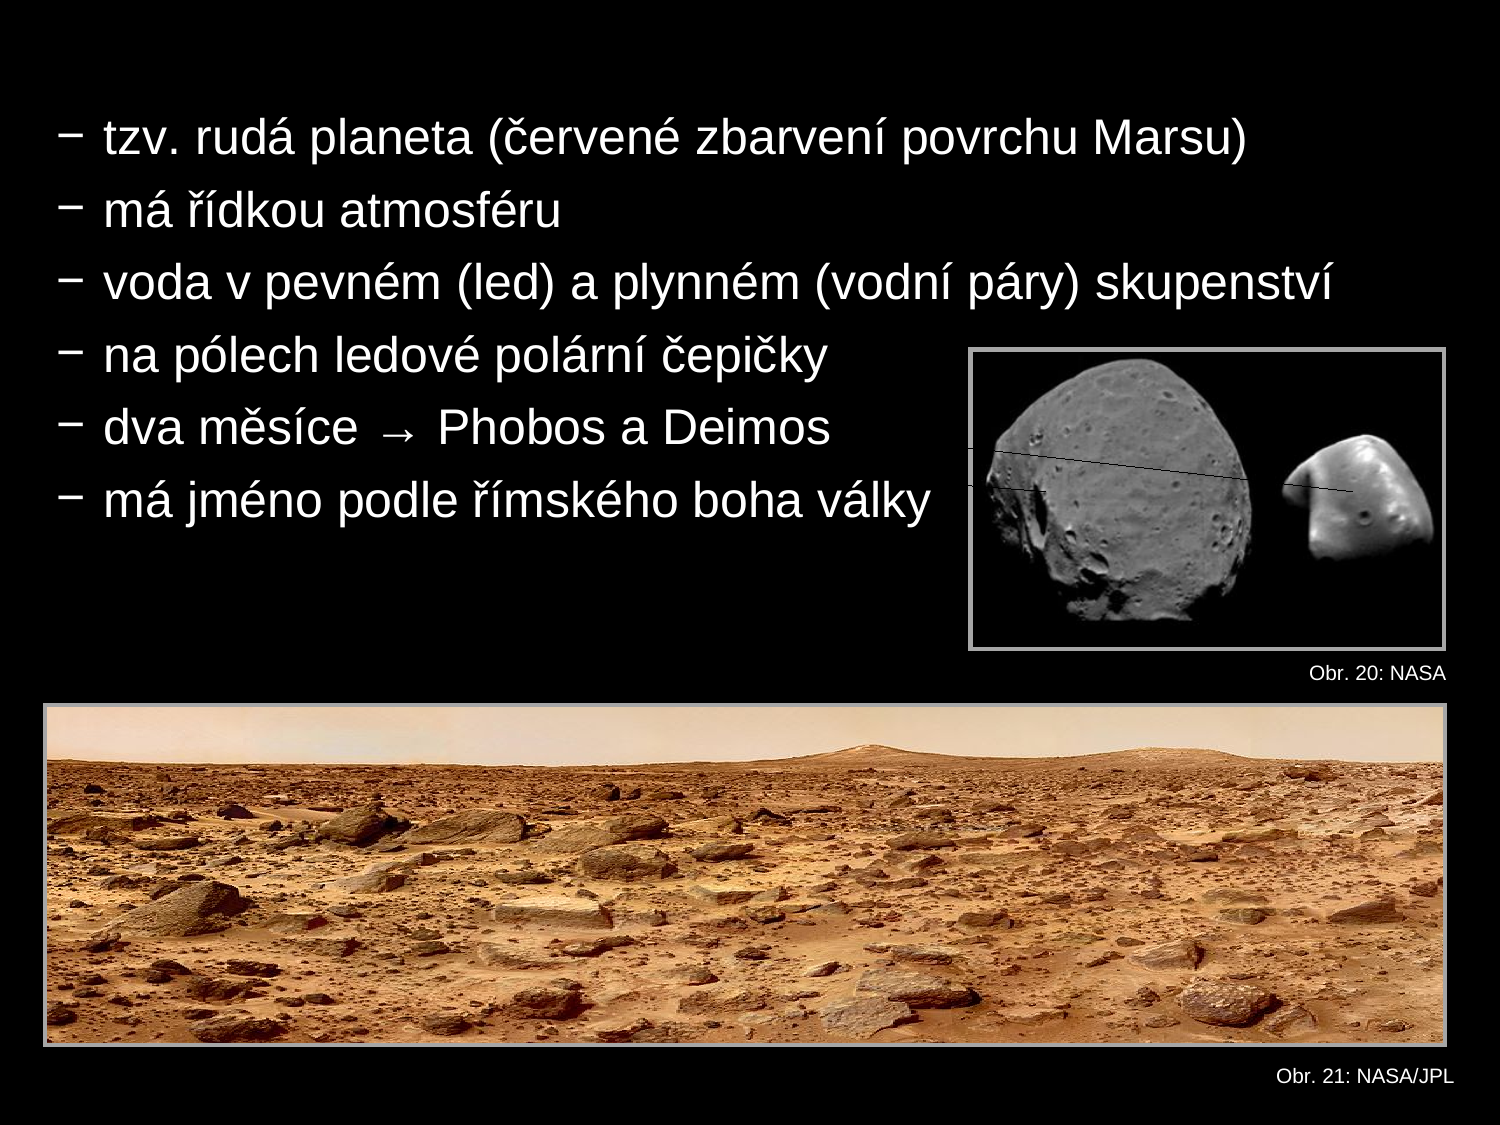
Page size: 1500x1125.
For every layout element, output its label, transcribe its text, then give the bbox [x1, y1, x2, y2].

text_box Obr. 21: NASA/JPL [1261, 1054, 1470, 1096]
text_box Obr. 20: NASA [1294, 652, 1462, 693]
text_box tzv. rudá planeta (červené zbarvení povrchu Marsu) má řídkou atmosféru voda v pevném (led) a plynném (vodní páry) skupenství na pólech ledové polární čepičky dva měsíce → Phobos a Deimos má jméno podle římského boha války [41, 97, 1351, 535]
picture [46, 706, 1444, 1043]
picture [972, 351, 1443, 647]
